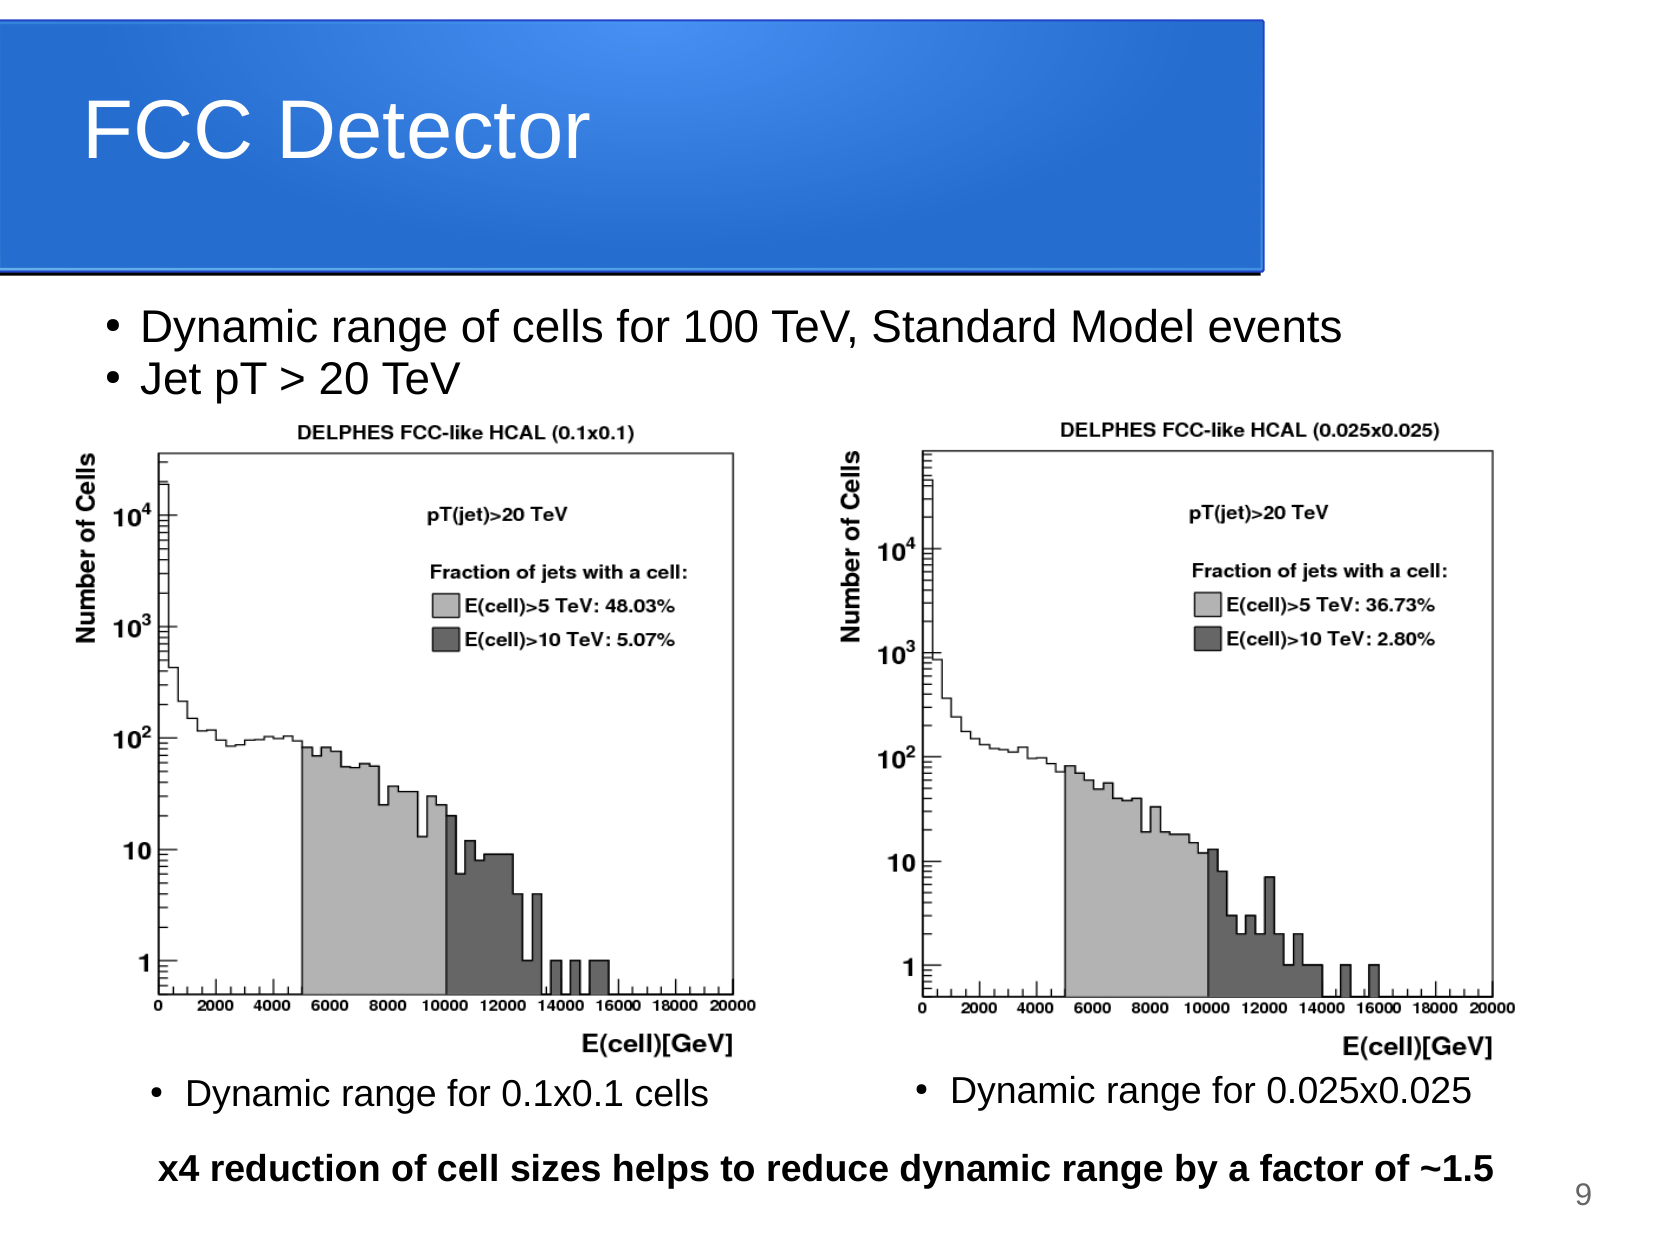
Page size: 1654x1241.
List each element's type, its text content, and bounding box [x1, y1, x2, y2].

text_box Dynamic range for 0.025x0.025 [900, 1062, 1516, 1126]
title FCC Detector [82, 49, 1571, 211]
text_box Dynamic range of cells for 100 TeV, Standard Model events Jet pT > 20 TeV [89, 293, 1455, 412]
text_box x4 reduction of cell sizes helps to reduce dynamic range by a factor of ~1.5 [0, 1140, 1653, 1198]
text_box Dynamic range for 0.1x0.1 cells [134, 1065, 751, 1123]
picture [44, 383, 1569, 1065]
